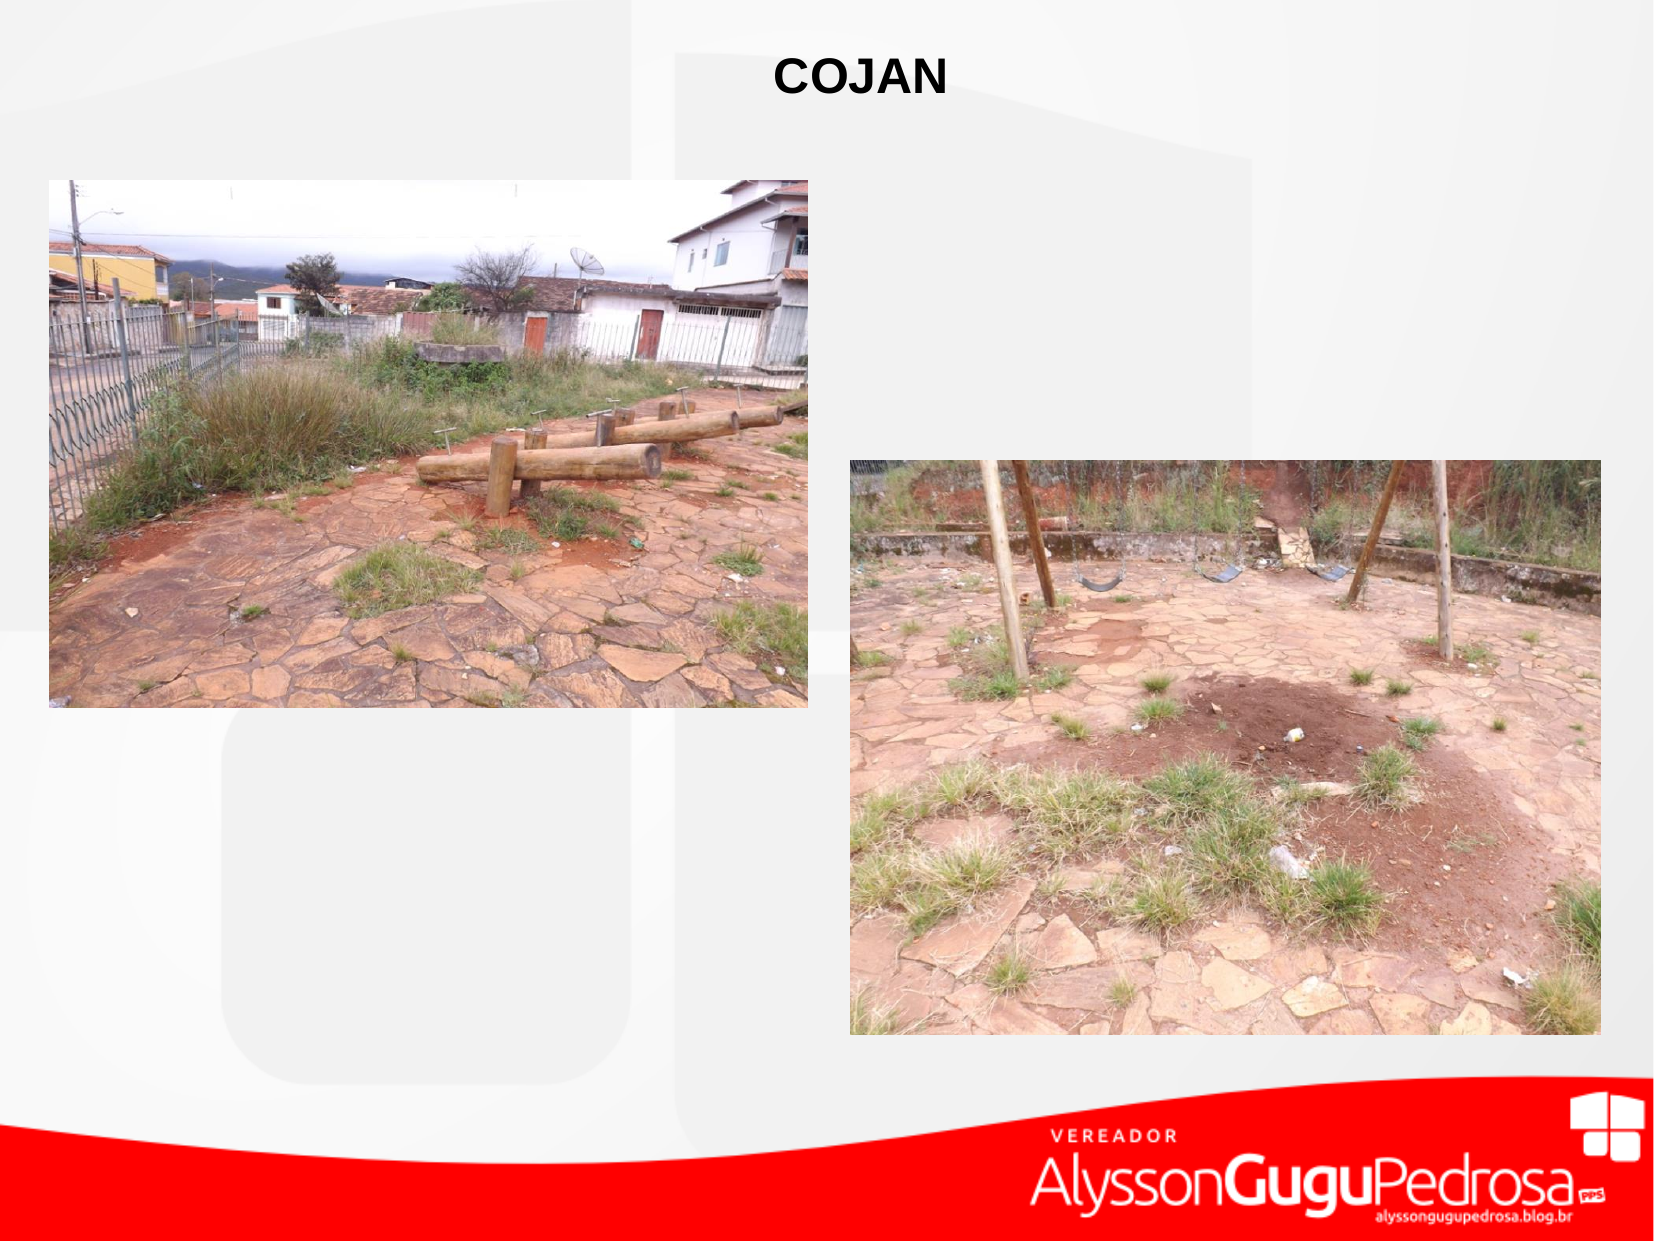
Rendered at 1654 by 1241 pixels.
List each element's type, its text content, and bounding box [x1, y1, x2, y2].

picture [0, 0, 1654, 1241]
text_box COJAN [94, 41, 1642, 169]
